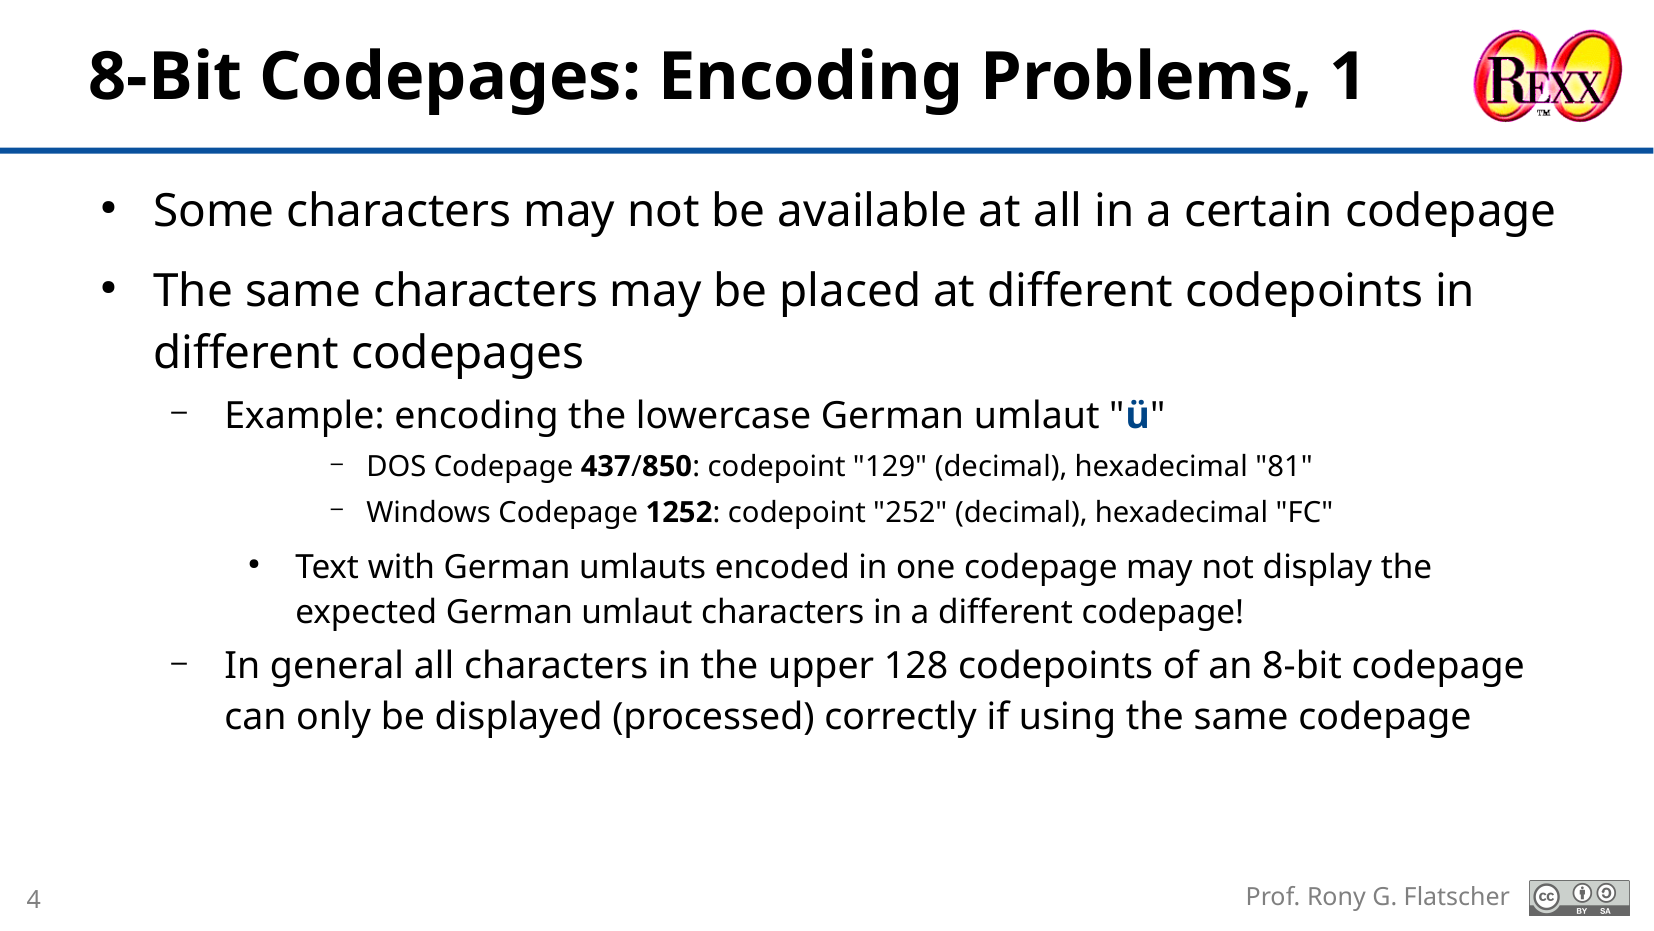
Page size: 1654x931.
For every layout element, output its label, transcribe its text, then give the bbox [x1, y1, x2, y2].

list Some characters may not be available at all in a certain codepage The same characters may be placed at different codepoints in different codepages Example: encoding the lowercase German umlaut "ü" DOS Codepage 437/850: codepoint "129" (decimal), hexadecimal "81" Windows Codepage 1252: codepoint "252" (decimal), hexadecimal "FC" Text with German umlauts encoded in one codepage may not display the expected German umlaut characters in a different codepage! In general all characters in the upper 128 codepoints of an 8-bit codepage can only be displayed (processed) correctly if using the same codepage [82, 177, 1573, 857]
title 8-Bit Codepages: Encoding Problems, 1 [29, 0, 1654, 148]
